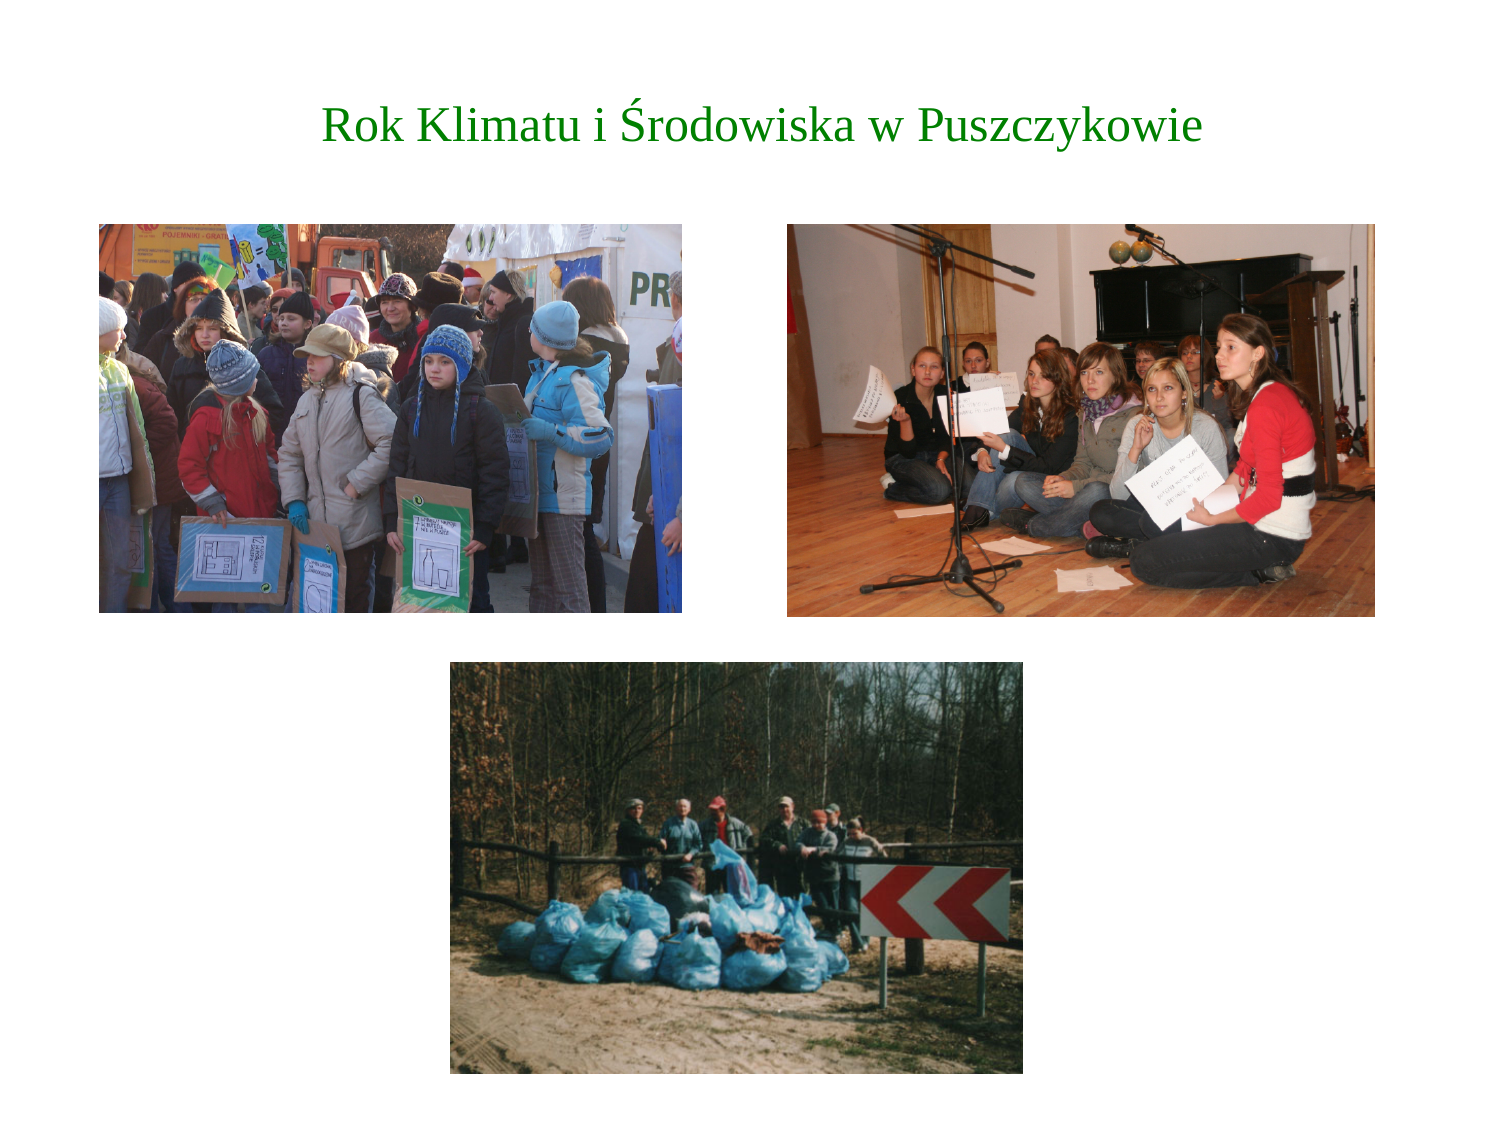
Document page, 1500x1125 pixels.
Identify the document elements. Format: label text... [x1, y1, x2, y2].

title Rok Klimatu i Środowiska w Puszczykowie [125, 74, 1401, 175]
picture [450, 662, 1023, 1074]
picture [787, 224, 1375, 617]
picture [99, 224, 682, 613]
